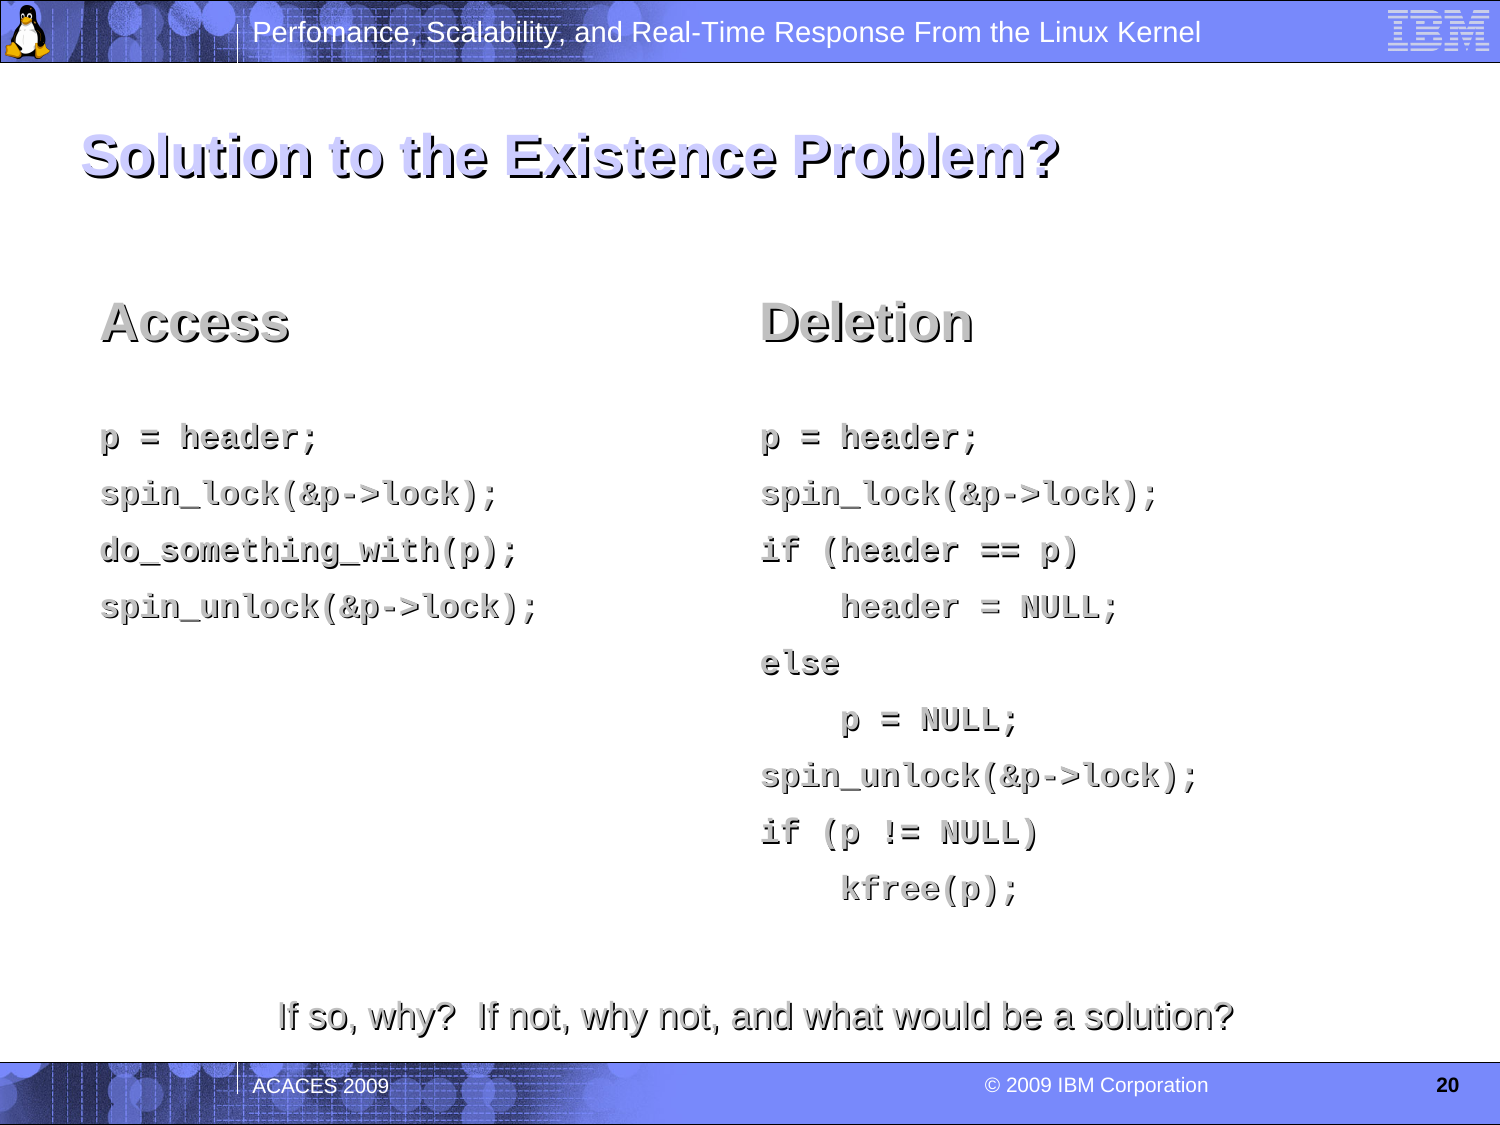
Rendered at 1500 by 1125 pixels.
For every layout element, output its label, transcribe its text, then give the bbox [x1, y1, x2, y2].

title Solution to the Existence Problem? [79, 116, 1433, 199]
list Access p = header; spin_lock(&p->lock); do_something_with(p); spin_unlock(&p->lock); [99, 291, 729, 1022]
list Deletion p = header; spin_lock(&p->lock); if (header == p) header = NULL; else p = NULL; spin_unlock(&p->lock); if (p != NULL) kfree(p); [759, 291, 1389, 1022]
picture [0, 1063, 1500, 1124]
text_box If so, why? If not, why not, and what would be a solution? [261, 987, 1249, 1045]
picture [1, 1, 1500, 62]
